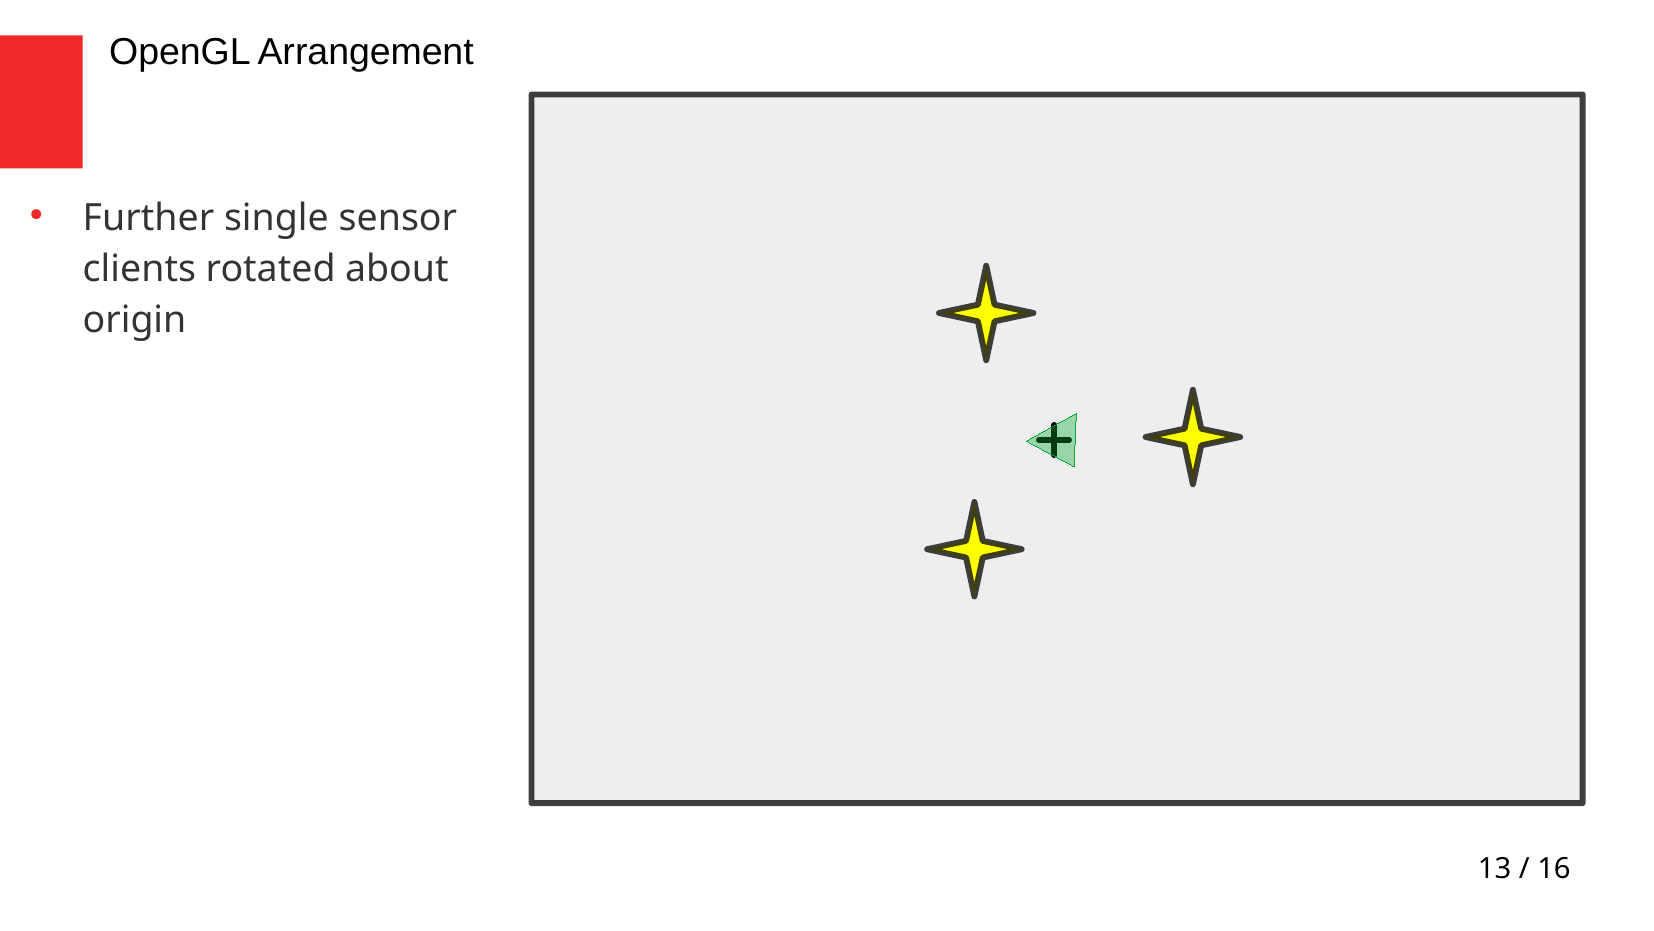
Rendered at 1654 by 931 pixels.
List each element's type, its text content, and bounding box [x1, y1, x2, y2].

text_box OpenGL Arrangement [94, 23, 508, 95]
text_box [531, 94, 1583, 804]
list Further single sensor clients rotated about origin [11, 190, 508, 863]
